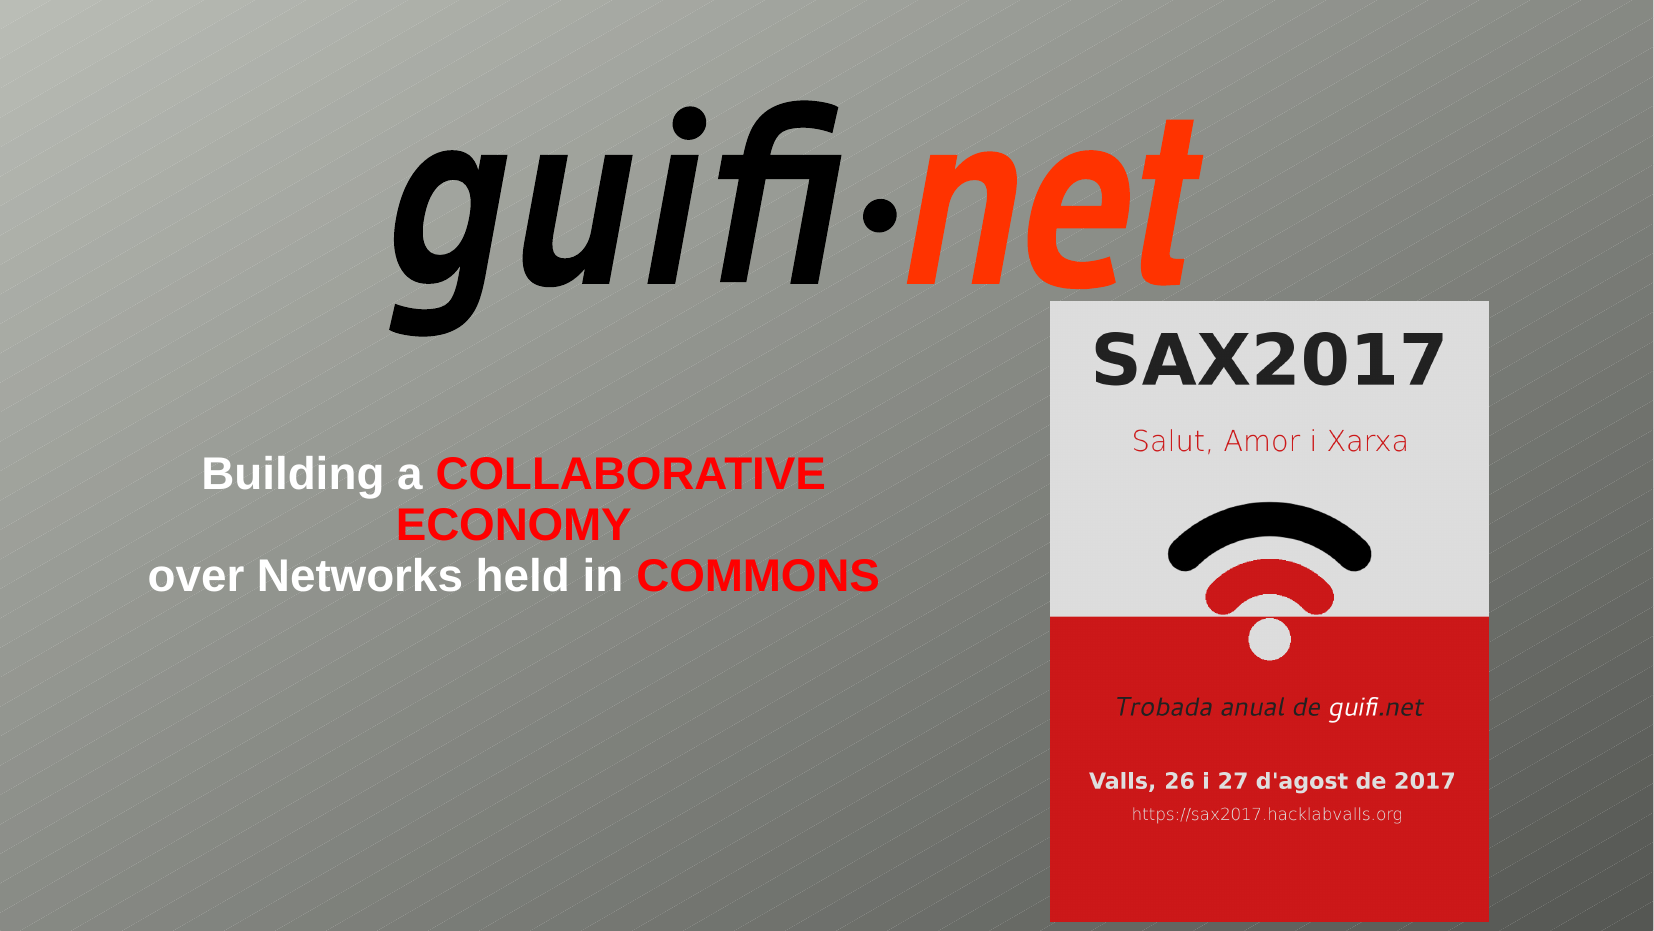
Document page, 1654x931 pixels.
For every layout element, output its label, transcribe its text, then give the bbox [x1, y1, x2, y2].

title Building a COLLABORATIVE ECONOMY over Networks held in COMMONS [94, 447, 934, 931]
picture [1050, 301, 1489, 922]
